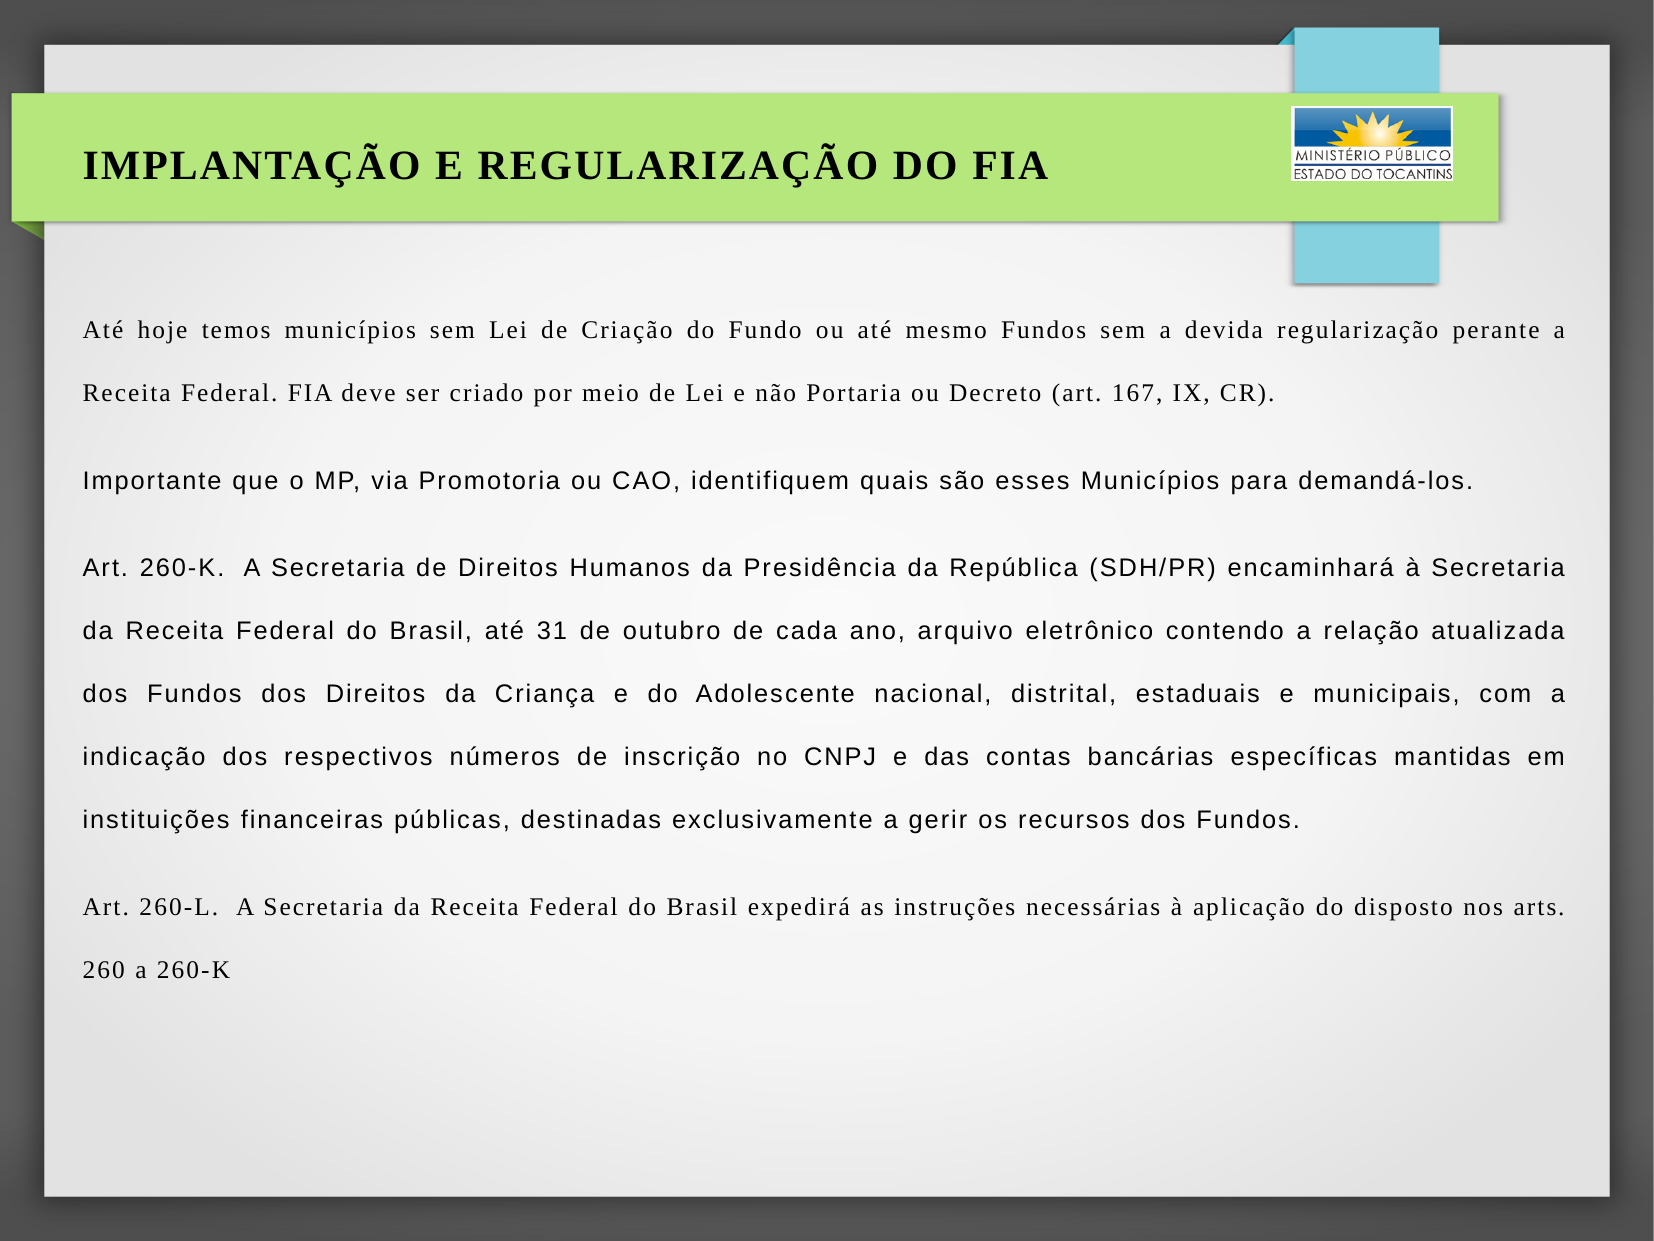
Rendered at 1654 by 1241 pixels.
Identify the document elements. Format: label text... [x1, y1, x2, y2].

picture [0, 0, 1654, 1241]
title IMPLANTAÇÃO E REGULARIZAÇÃO DO FIA [82, 94, 1264, 213]
list Até hoje temos municípios sem Lei de Criação do Fundo ou até mesmo Fundos sem a devida regularização perante a Receita Federal. FIA deve ser criado por meio de Lei e não Portaria ou Decreto (art. 167, IX, CR). Importante que o MP, via Promotoria ou CAO, identifiquem quais são esses Municípios para demandá-los. Art. 260-K. A Secretaria de Direitos Humanos da Presidência da República (SDH/PR) encaminhará à Secretaria da Receita Federal do Brasil, até 31 de outubro de cada ano, arquivo eletrônico contendo a relação atualizada dos Fundos dos Direitos da Criança e do Adolescente nacional, distrital, estaduais e municipais, com a indicação dos respectivos números de inscrição no CNPJ e das contas bancárias específicas mantidas em instituições financeiras públicas, destinadas exclusivamente a gerir os recursos dos Fundos. Art. 260-L. A Secretaria da Receita Federal do Brasil expedirá as instruções necessárias à aplicação do disposto nos arts. 260 a 260-K [82, 295, 1571, 1015]
